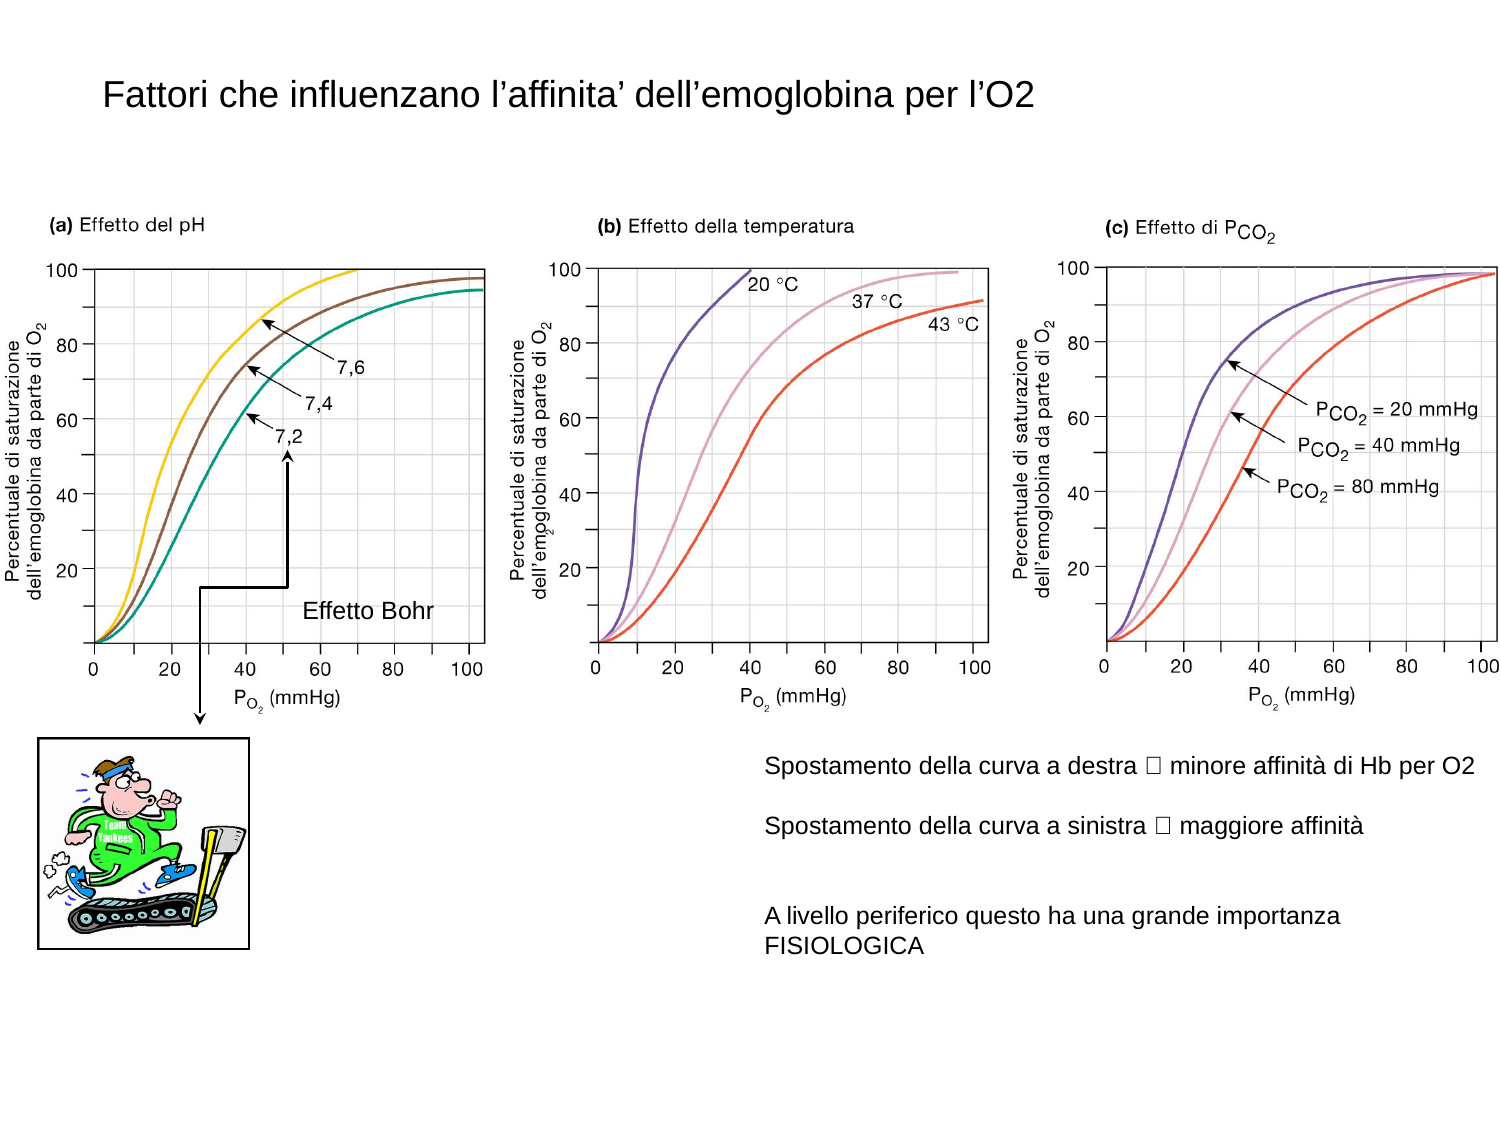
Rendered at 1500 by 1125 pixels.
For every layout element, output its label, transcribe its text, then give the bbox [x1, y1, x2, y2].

picture [0, 212, 1500, 973]
text_box [537, 724, 1238, 1013]
text_box Fattori che influenzano l’affinita’ dell’emoglobina per l’O2 [87, 62, 1413, 123]
text_box Spostamento della curva a destra  minore affinità di Hb per O2 Spostamento della curva a sinistra  maggiore affinità A livello periferico questo ha una grande importanza FISIOLOGICA [749, 562, 1493, 967]
text_box Effetto Bohr [287, 587, 450, 633]
